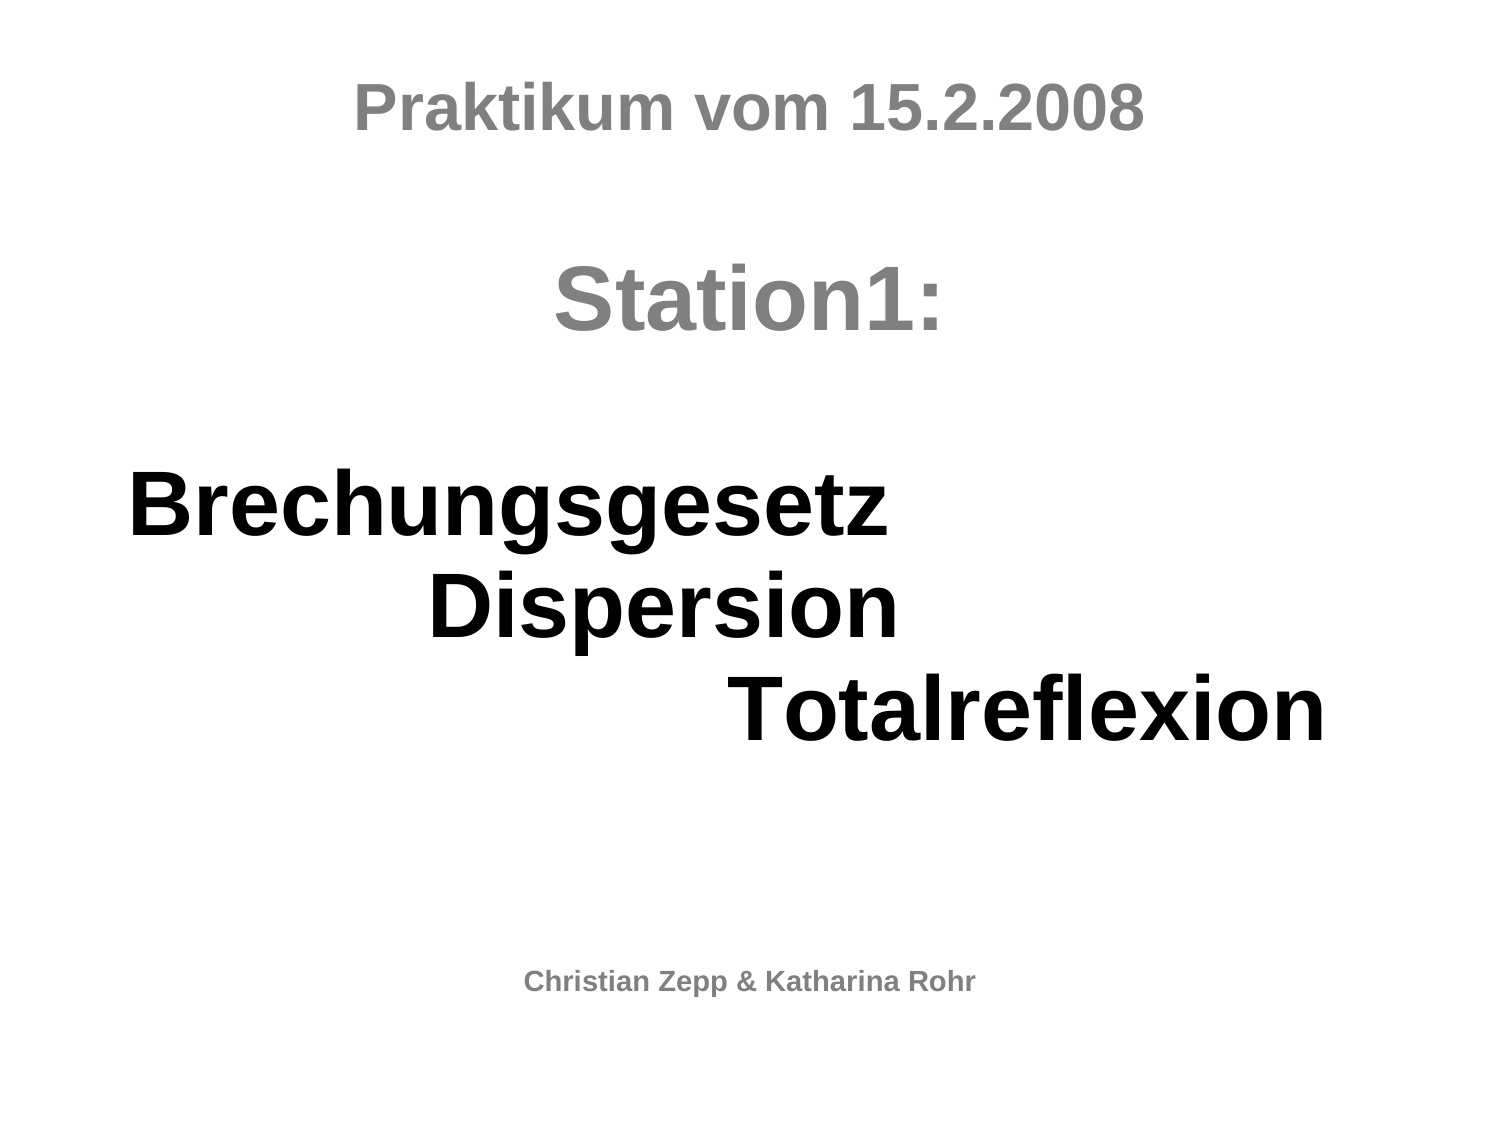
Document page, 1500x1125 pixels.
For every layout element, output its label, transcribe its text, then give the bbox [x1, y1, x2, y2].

text_box Praktikum vom 15.2.2008 Station1: Brechungsgesetz Dispersion Totalreflexion Christian Zepp & Katharina Rohr [112, 62, 1388, 1006]
